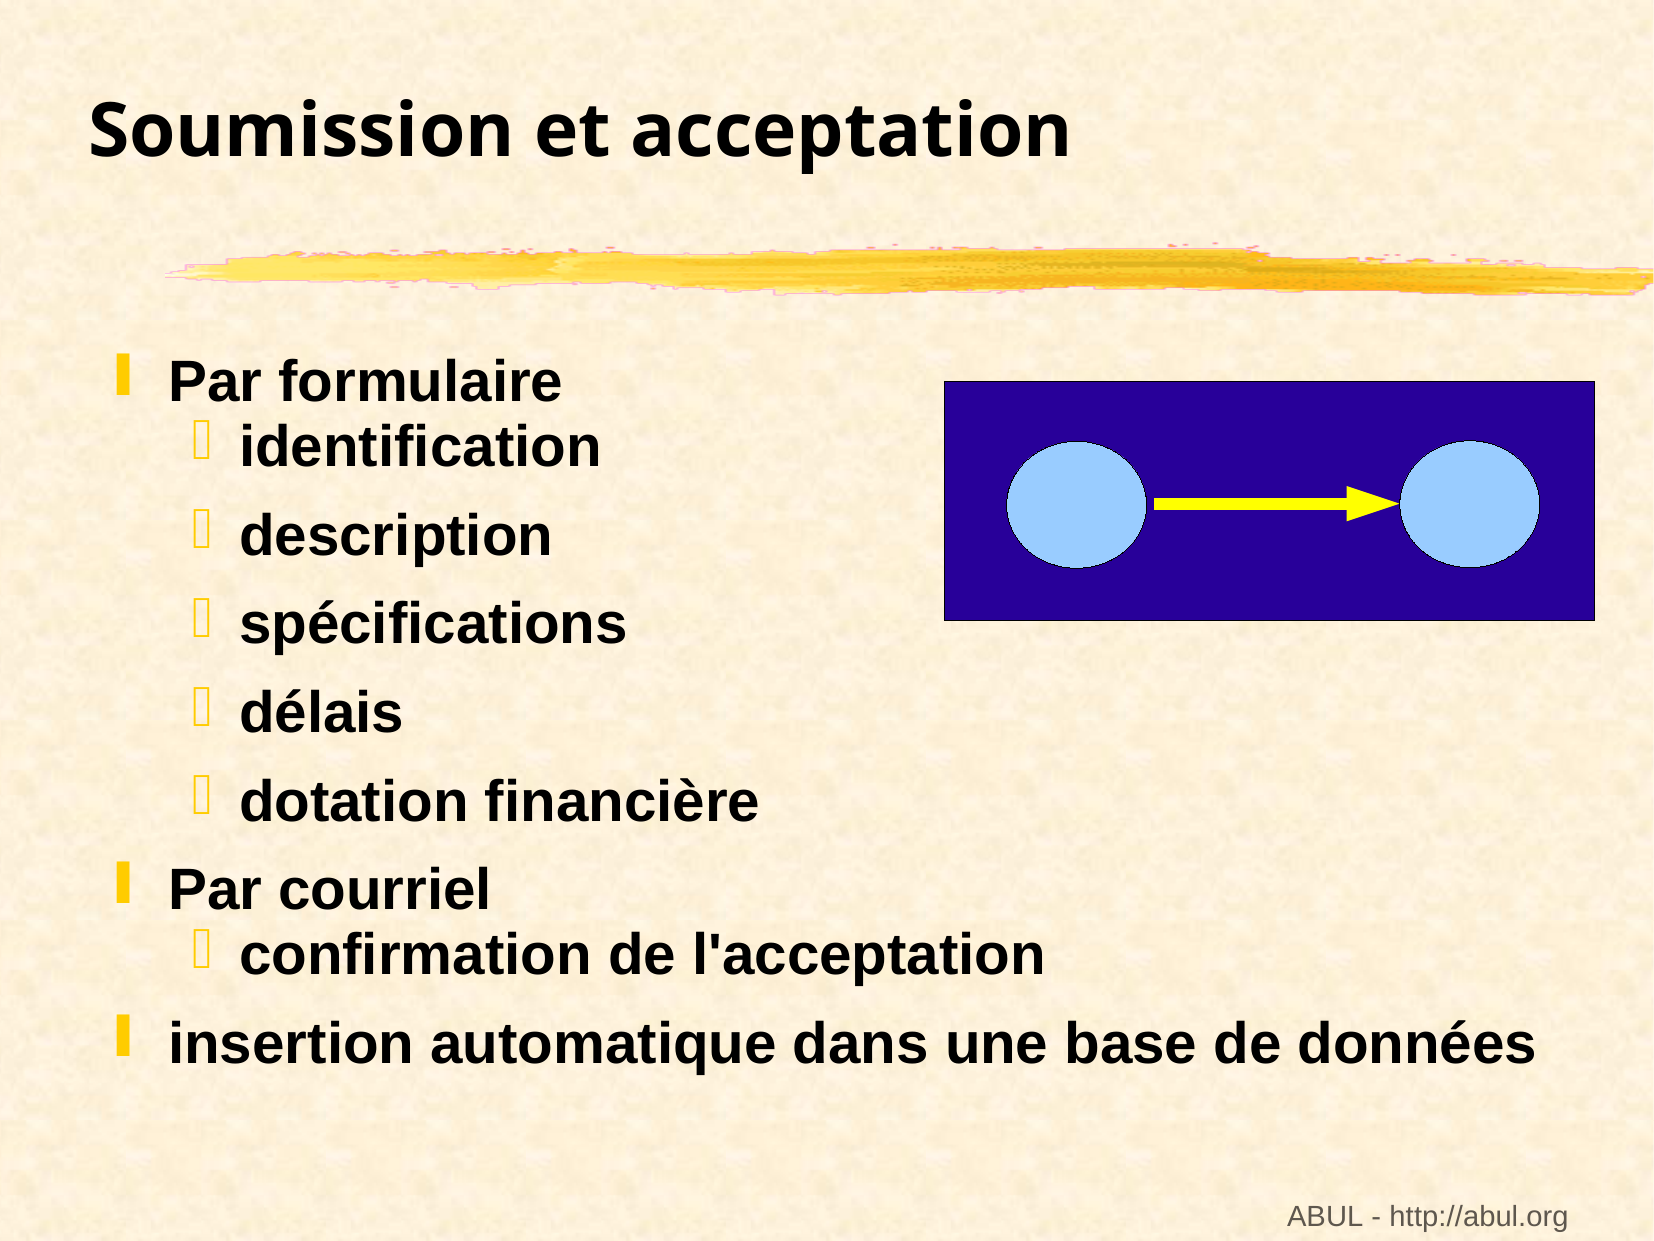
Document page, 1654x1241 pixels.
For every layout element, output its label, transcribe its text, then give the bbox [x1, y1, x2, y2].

picture [0, 0, 1654, 1241]
title Soumission et acceptation [73, 0, 1479, 262]
list Par formulaire identification description spécifications délais dotation financière Par courriel confirmation de l'acceptation insertion automatique dans une base de données [82, 340, 1625, 1176]
text_box [944, 381, 1595, 621]
